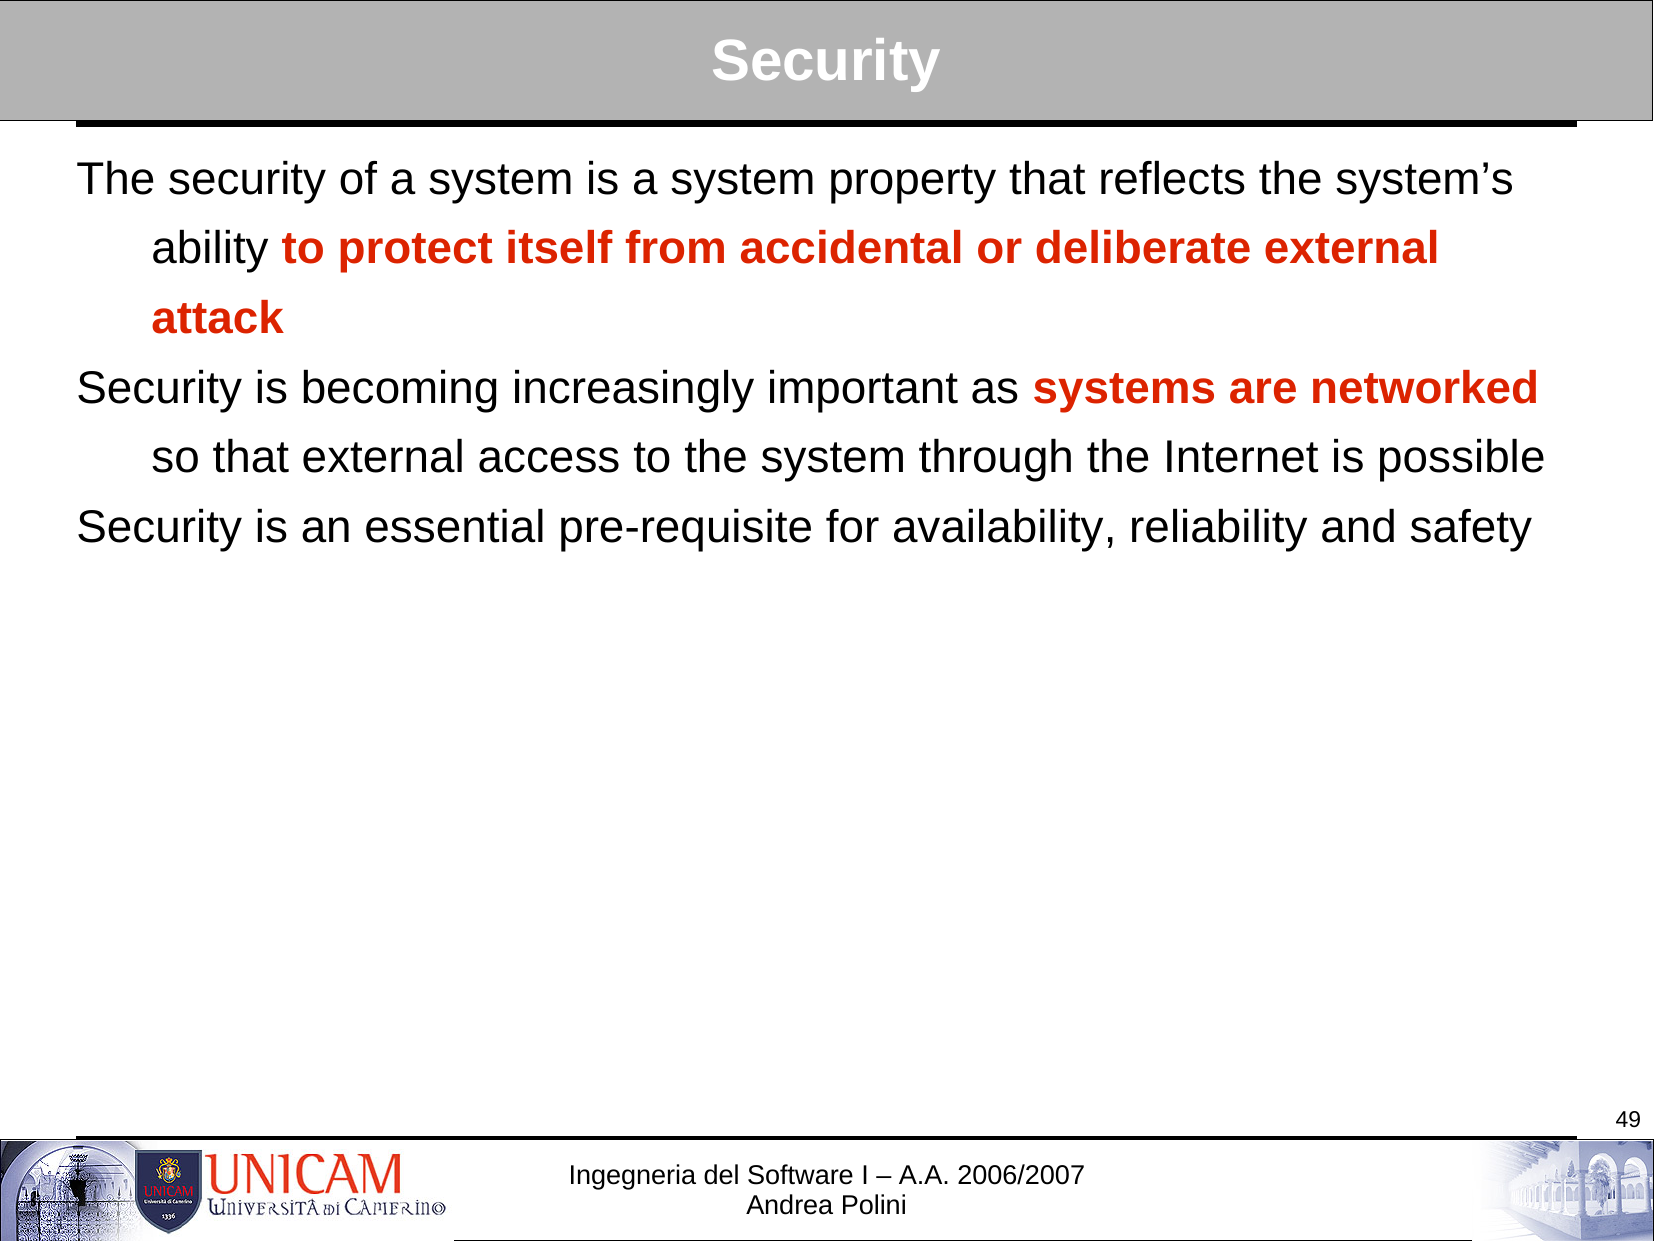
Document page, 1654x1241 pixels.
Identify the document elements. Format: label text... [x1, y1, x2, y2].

list The security of a system is a system property that reflects the system’s ability to protect itself from accidental or deliberate external attack Security is becoming increasingly important as systems are networked so that external access to the system through the Internet is possible Security is an essential pre-requisite for availability, reliability and safety [76, 152, 1577, 849]
picture [0, 1141, 454, 1241]
title Security [0, 0, 1653, 121]
picture [1472, 1141, 1653, 1241]
